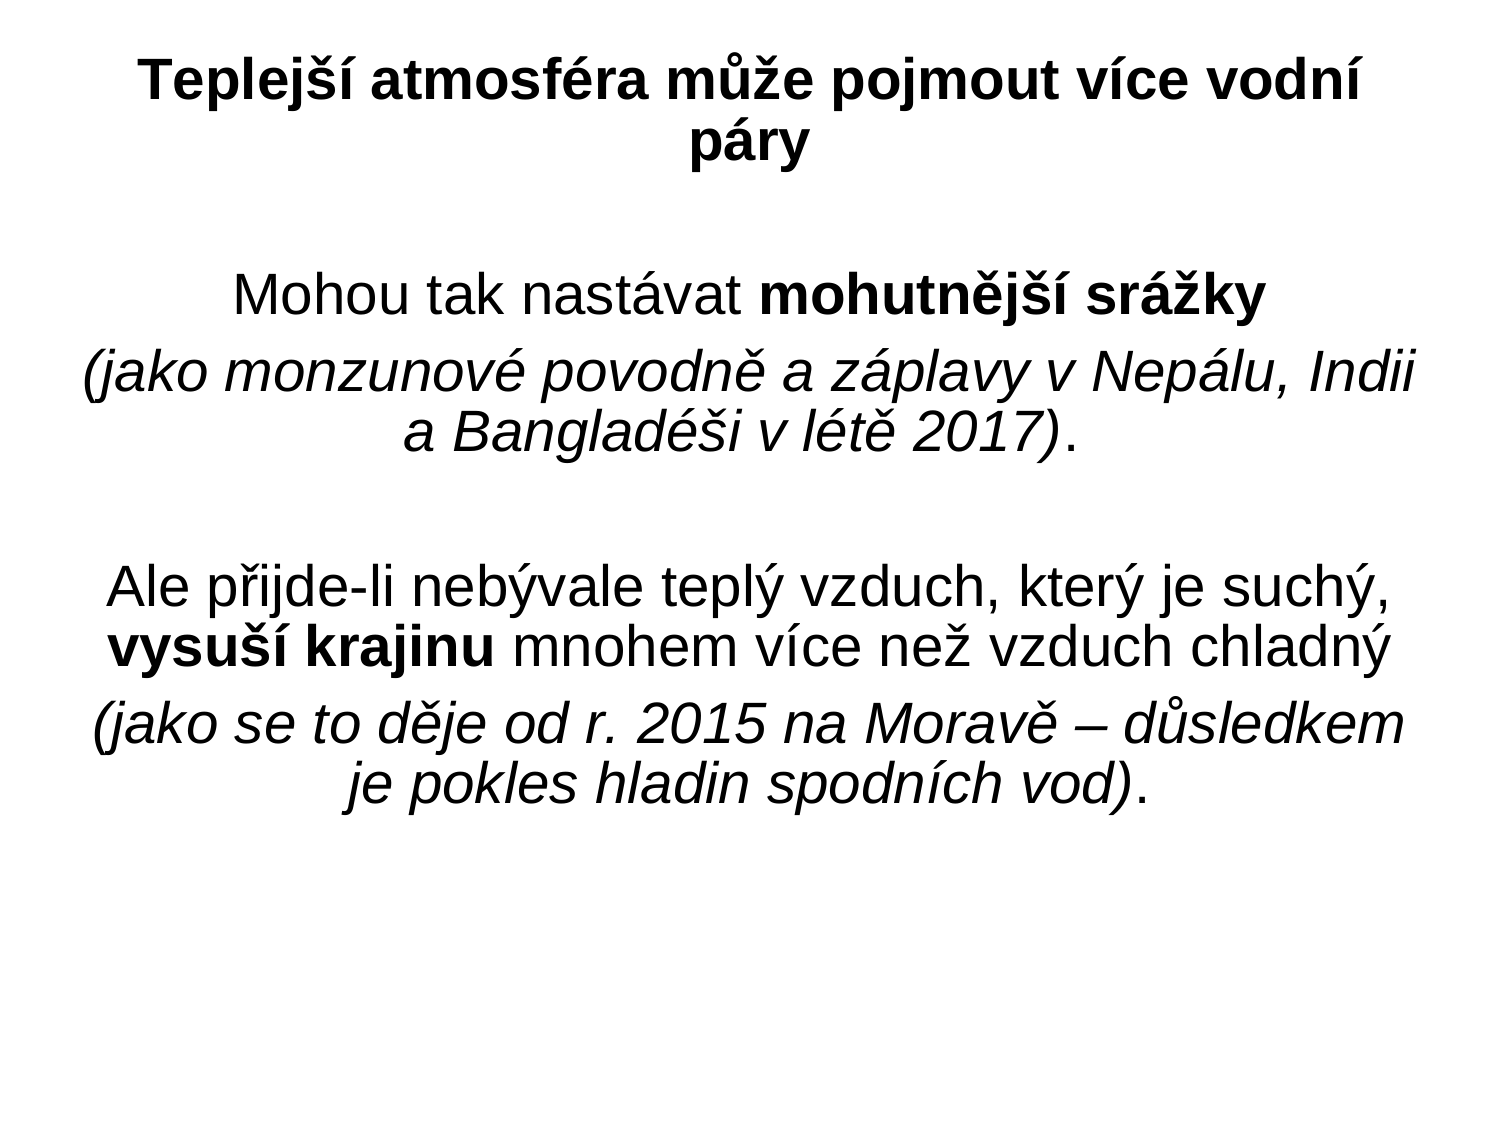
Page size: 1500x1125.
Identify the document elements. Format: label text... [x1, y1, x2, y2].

subtitle Teplejší atmosféra může pojmout více vodní páry Mohou tak nastávat mohutnější srážky (jako monzunové povodně a záplavy v Nepálu, Indii a Bangladéši v létě 2017). Ale přijde-li nebývale teplý vzduch, který je suchý, vysuší krajinu mnohem více než vzduch chladný (jako se to děje od r. 2015 na Moravě – důsledkem je pokles hladin spodních vod). [75, 21, 1425, 915]
